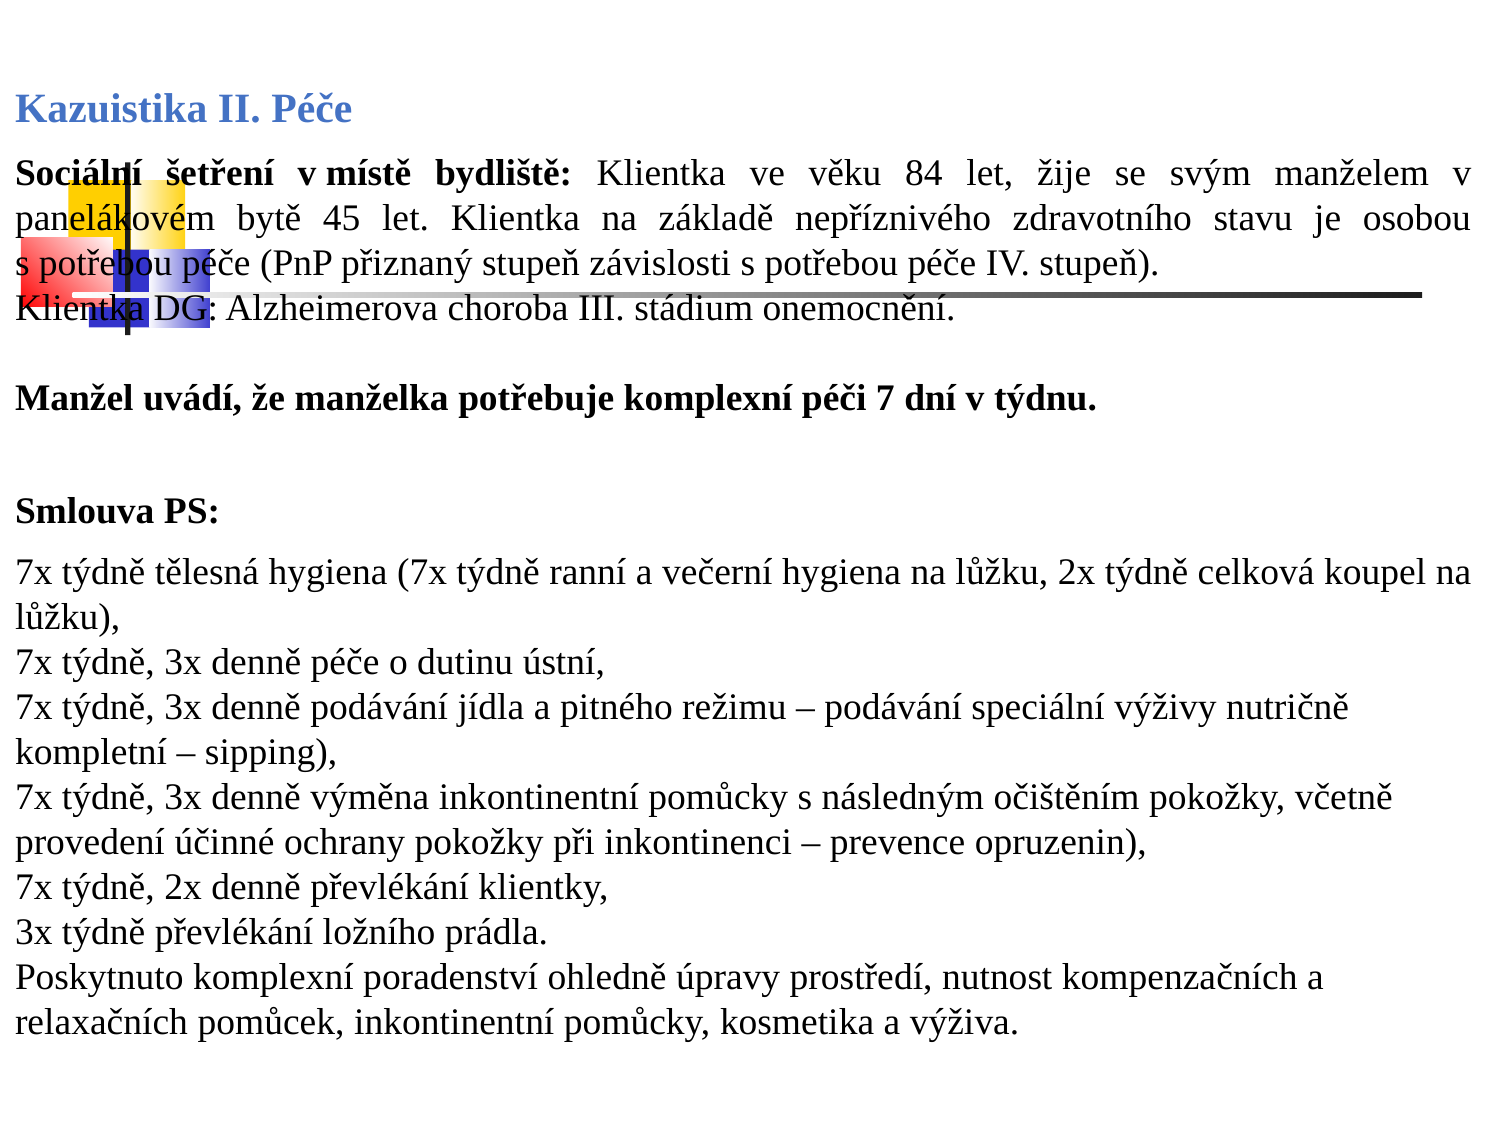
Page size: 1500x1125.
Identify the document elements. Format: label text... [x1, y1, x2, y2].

text_box Kazuistika II. Péče Sociální šetření v místě bydliště: Klientka ve věku 84 let, žije se svým manželem v panelákovém bytě 45 let. Klientka na základě nepříznivého zdravotního stavu je osobou s potřebou péče (PnP přiznaný stupeň závislosti s potřebou péče IV. stupeň). Klientka DG: Alzheimerova choroba III. stádium onemocnění. Manžel uvádí, že manželka potřebuje komplexní péči 7 dní v týdnu. Smlouva PS: 7x týdně tělesná hygiena (7x týdně ranní a večerní hygiena na lůžku, 2x týdně celková koupel na lůžku), 7x týdně, 3x denně péče o dutinu ústní, 7x týdně, 3x denně podávání jídla a pitného režimu – podávání speciální výživy nutričně kompletní – sipping), 7x týdně, 3x denně výměna inkontinentní pomůcky s následným očištěním pokožky, včetně provedení účinné ochrany pokožky při inkontinenci – prevence opruzenin), 7x týdně, 2x denně převlékání klientky, 3x týdně převlékání ložního prádla. Poskytnuto komplexní poradenství ohledně úpravy prostředí, nutnost kompenzačních a relaxačních pomůcek, inkontinentní pomůcky, kosmetika a výživa. [0, 0, 1500, 1095]
